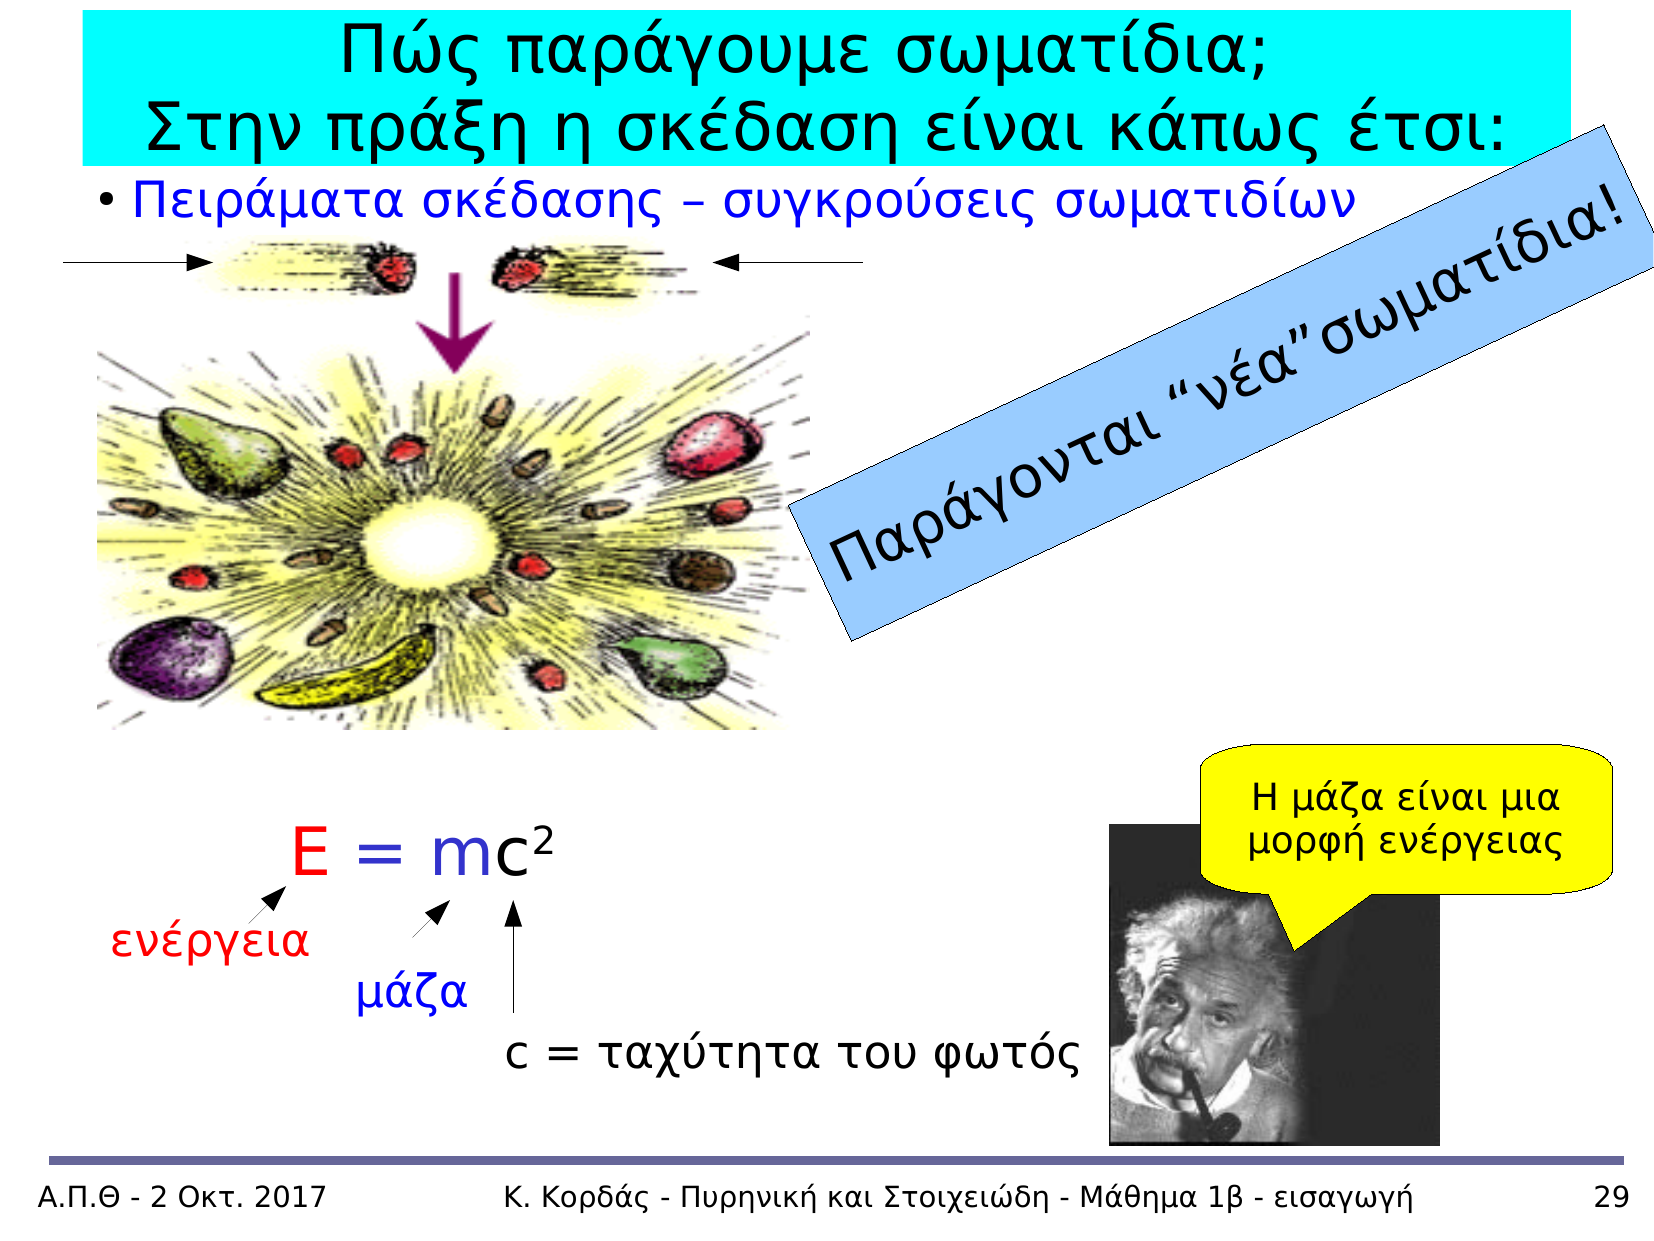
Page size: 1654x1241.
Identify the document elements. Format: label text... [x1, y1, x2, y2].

picture [1109, 824, 1440, 1146]
text_box E = mc2 [274, 805, 734, 899]
text_box Η μάζα είναι μια μορφή ενέργειας [1200, 744, 1613, 952]
text_box μάζα [340, 957, 485, 1026]
picture [97, 238, 810, 730]
text_box Παράγονται “νέα”σωματίδια! [788, 124, 1654, 642]
text_box Πειράματα σκέδασης – συγκρούσεις σωματιδίων [82, 163, 1373, 238]
title Πώς παράγουμε σωματίδια; Στην πράξη η σκέδαση είναι κάπως έτσι: [82, 10, 1571, 166]
text_box c = ταχύτητα του φωτός [489, 1018, 1099, 1088]
text_box ενέργεια [94, 906, 326, 976]
